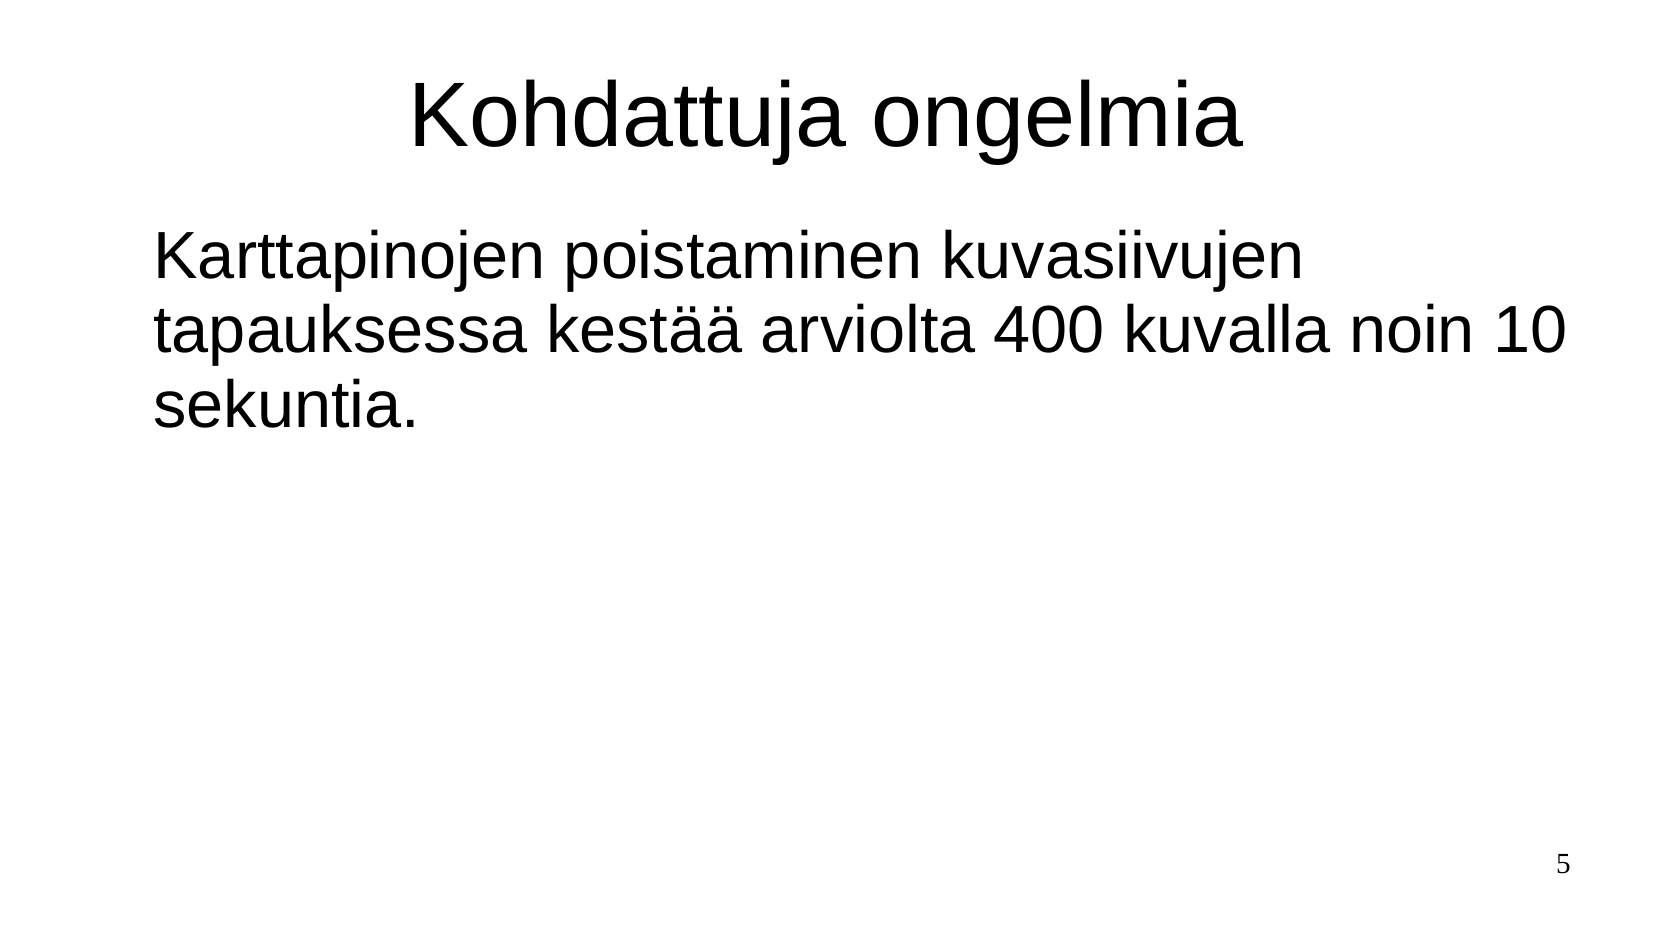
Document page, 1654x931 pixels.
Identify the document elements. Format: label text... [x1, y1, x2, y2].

list Karttapinojen poistaminen kuvasiivujen tapauksessa kestää arviolta 400 kuvalla noin 10 sekuntia. [82, 217, 1571, 758]
title Kohdattuja ongelmia [82, 37, 1571, 193]
